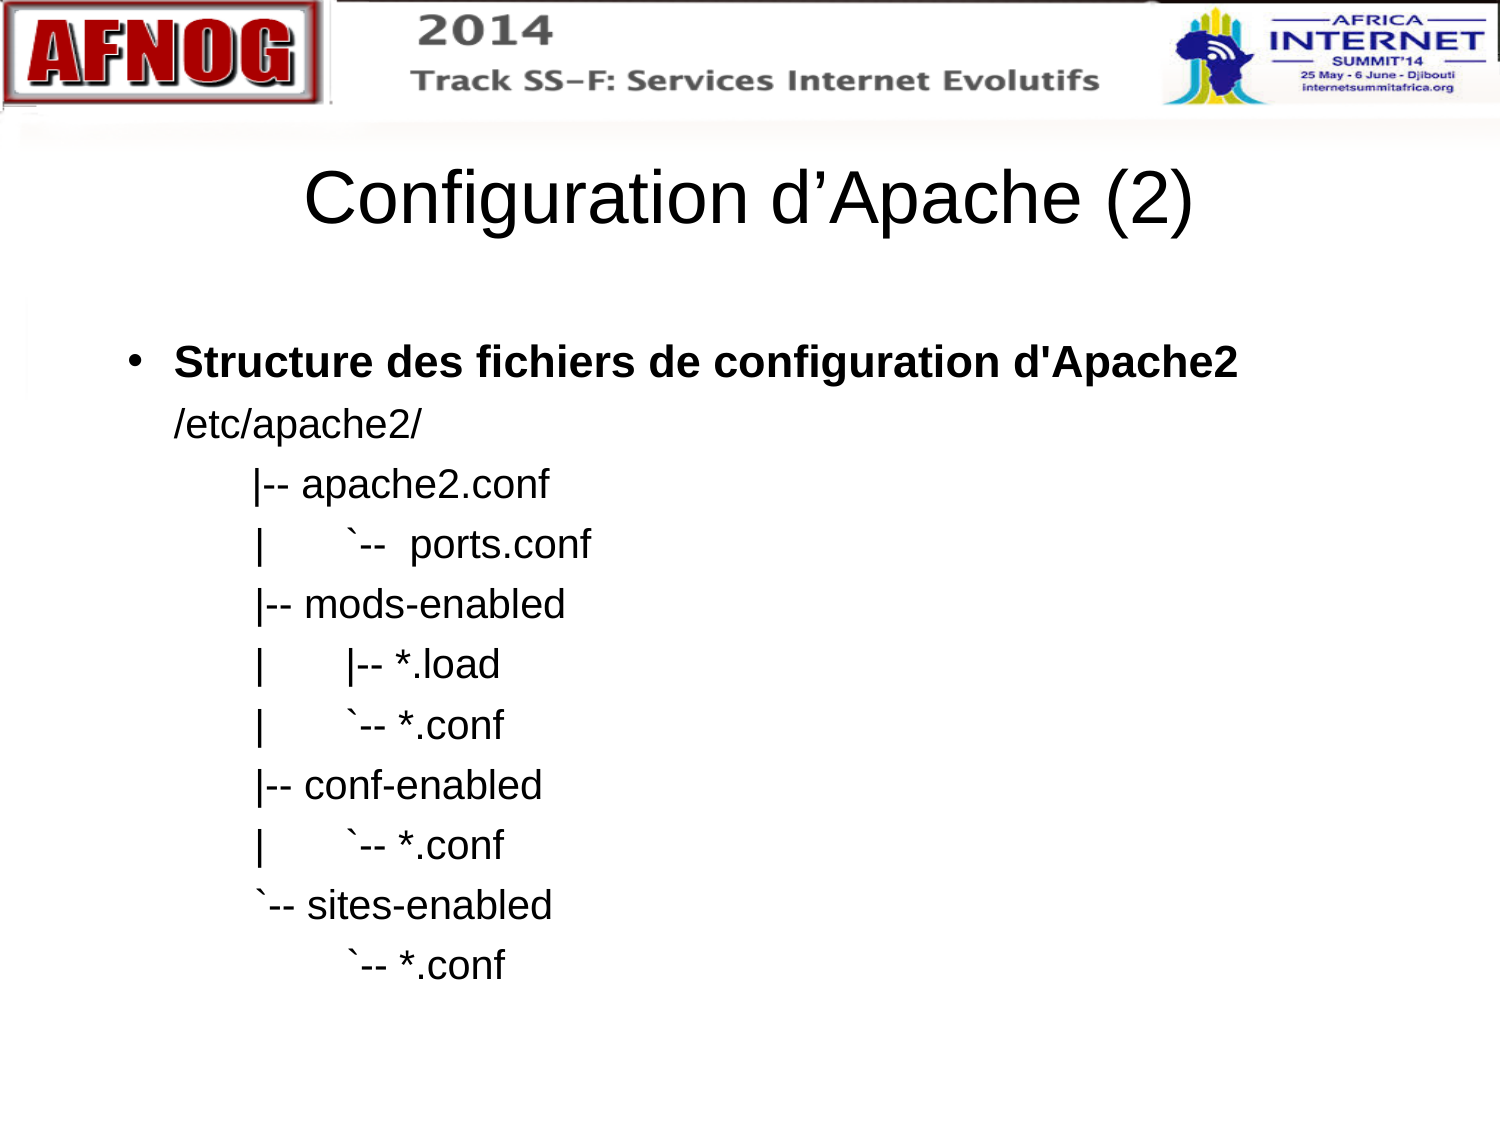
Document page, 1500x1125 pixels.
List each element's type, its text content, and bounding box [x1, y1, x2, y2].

title Configuration d’Apache (2) [112, 99, 1388, 288]
list Structure des fichiers de configuration d'Apache2 /etc/apache2/ |-- apache2.conf | `-- ports.conf |-- mods-enabled | |-- *.load | `-- *.conf |-- conf-enabled | `-- *.conf `-- sites-enabled `-- *.conf [112, 324, 1388, 1000]
picture [0, 0, 1500, 1125]
